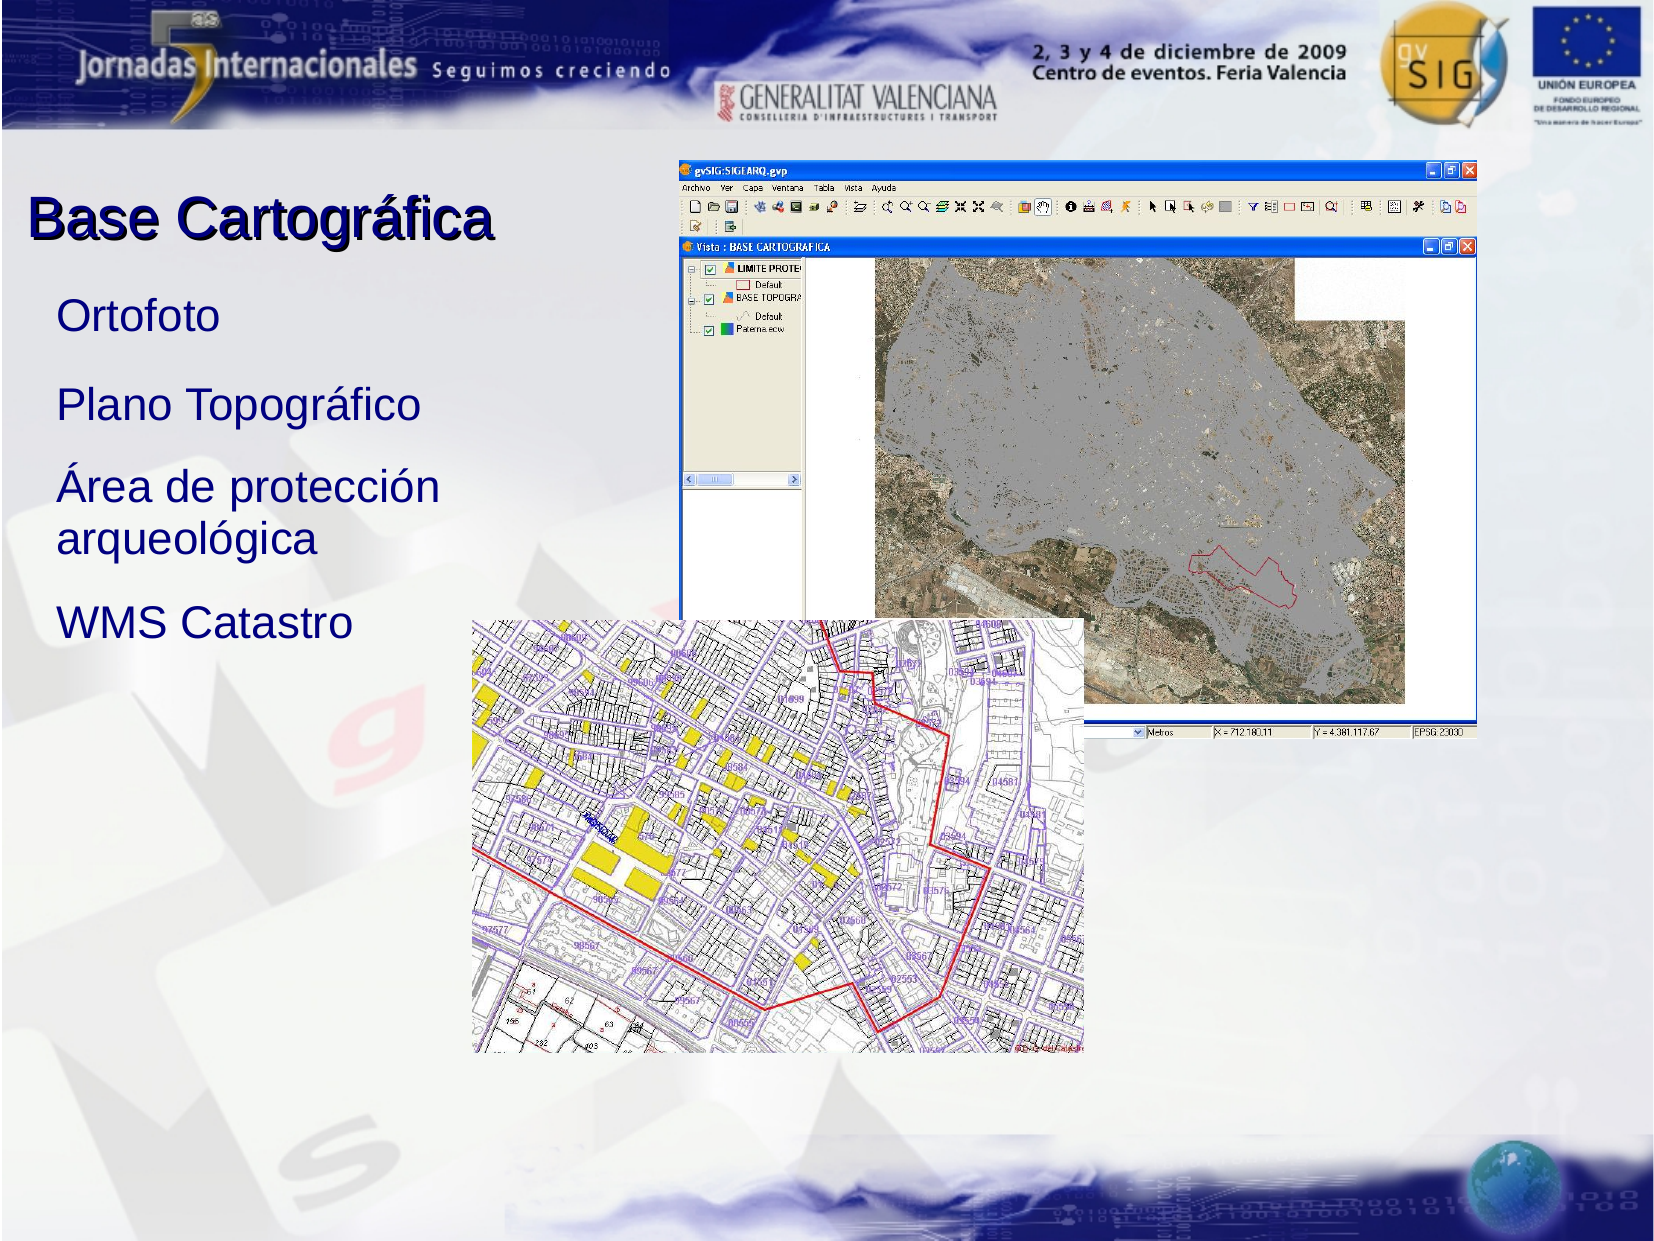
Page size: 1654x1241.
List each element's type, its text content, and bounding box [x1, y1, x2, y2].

text_box Base Cartográfica [11, 177, 679, 257]
text_box Ortofoto [41, 282, 514, 355]
text_box Plano Topográfico [41, 371, 514, 443]
picture [2, 0, 1654, 1241]
text_box Área de protección arqueológica [41, 453, 514, 571]
text_box WMS Catastro [41, 589, 514, 662]
